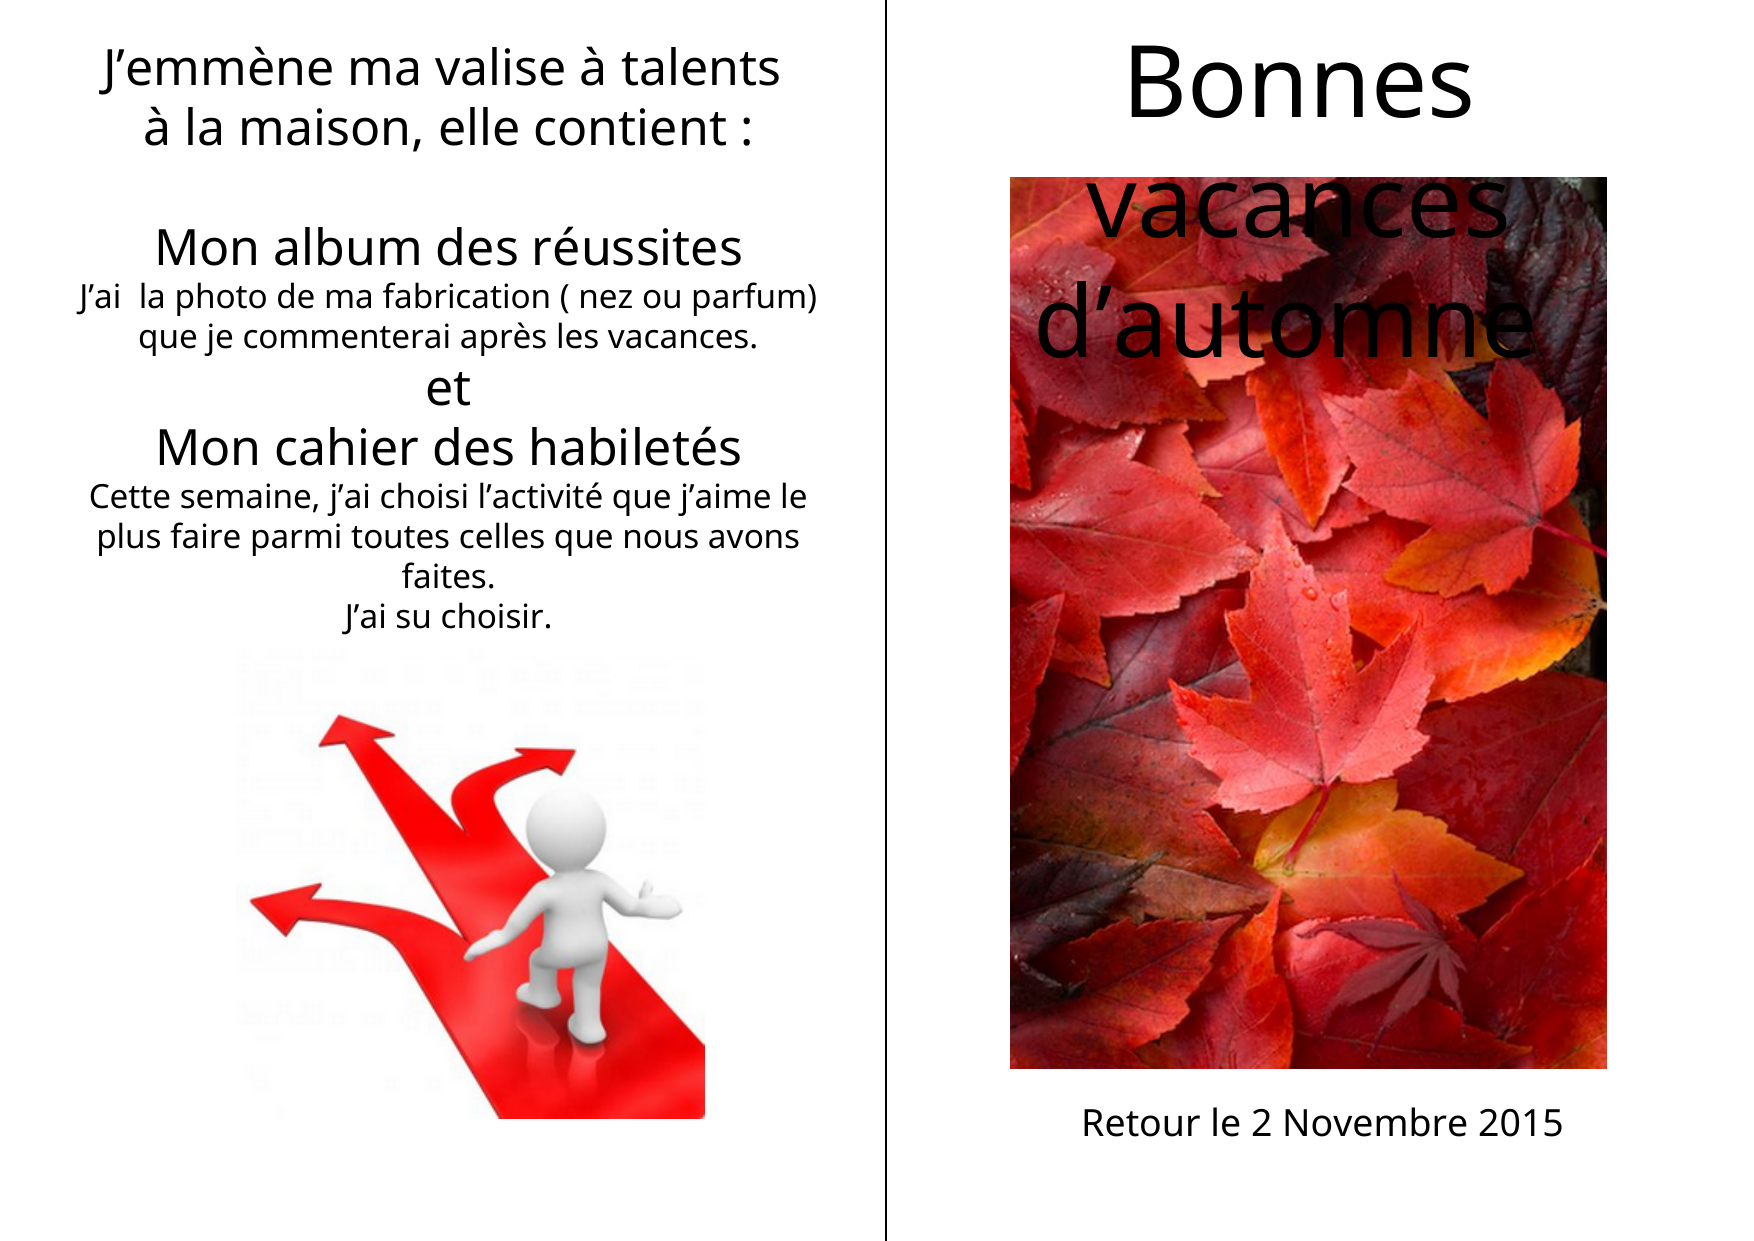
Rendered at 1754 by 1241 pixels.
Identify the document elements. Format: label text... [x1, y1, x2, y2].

text_box Retour le 2 Novembre 2015 [933, 1092, 1713, 1205]
picture [236, 649, 705, 1119]
picture [1010, 178, 1607, 1070]
text_box Bonnes vacances d’automne [933, 11, 1666, 178]
text_box J’emmène ma valise à talents à la maison, elle contient : Mon album des réussites J’ai la photo de ma fabrication ( nez ou parfum) que je commenterai après les vacances. et Mon cahier des habiletés Cette semaine, j’ai choisi l’activité que j’aime le plus faire parmi toutes celles que nous avons faites. J’ai su choisir. [47, 29, 851, 1134]
